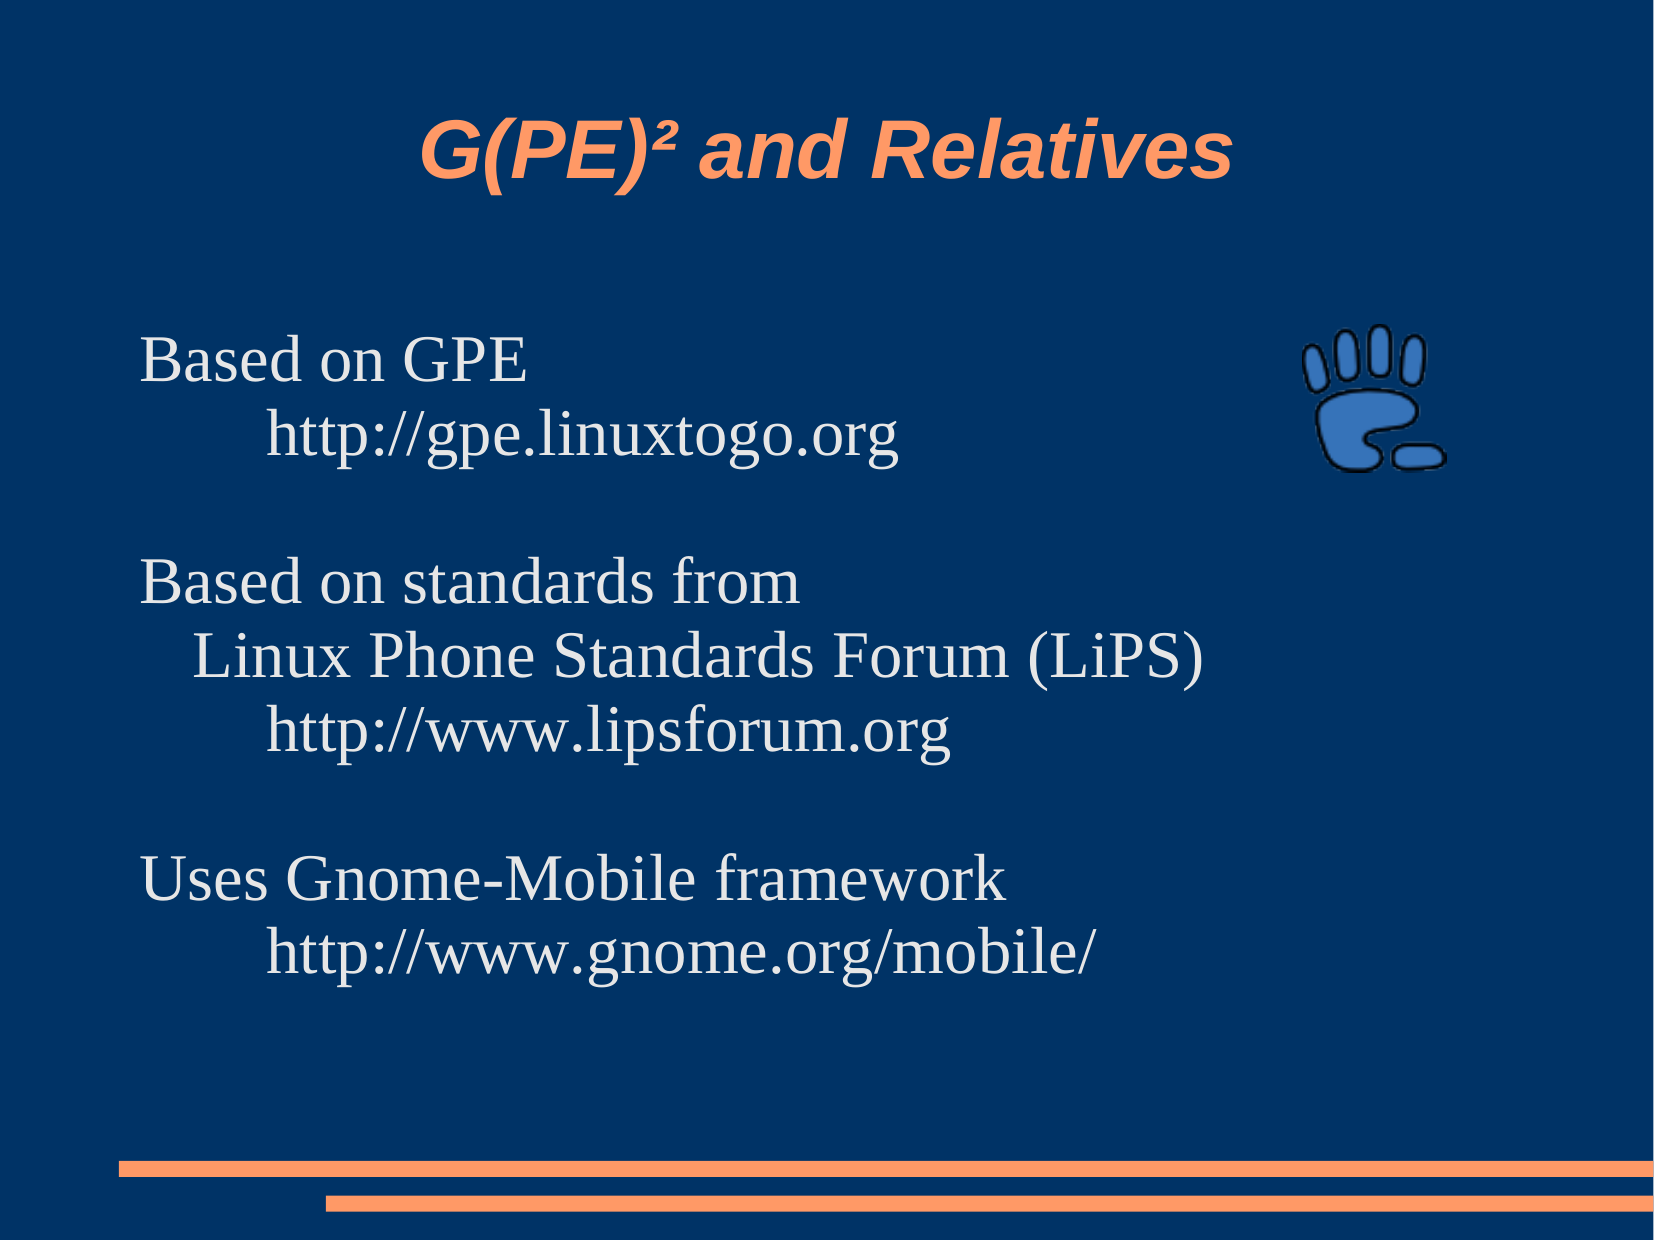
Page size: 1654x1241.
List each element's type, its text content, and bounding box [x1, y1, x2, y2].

list Based on GPE http://gpe.linuxtogo.org Based on standards from Linux Phone Standards Forum (LiPS) http://www.lipsforum.org Uses Gnome-Mobile framework http://www.gnome.org/mobile/ [121, 322, 1561, 1133]
picture [1302, 324, 1447, 473]
title G(PE)² and Relatives [121, 46, 1534, 254]
